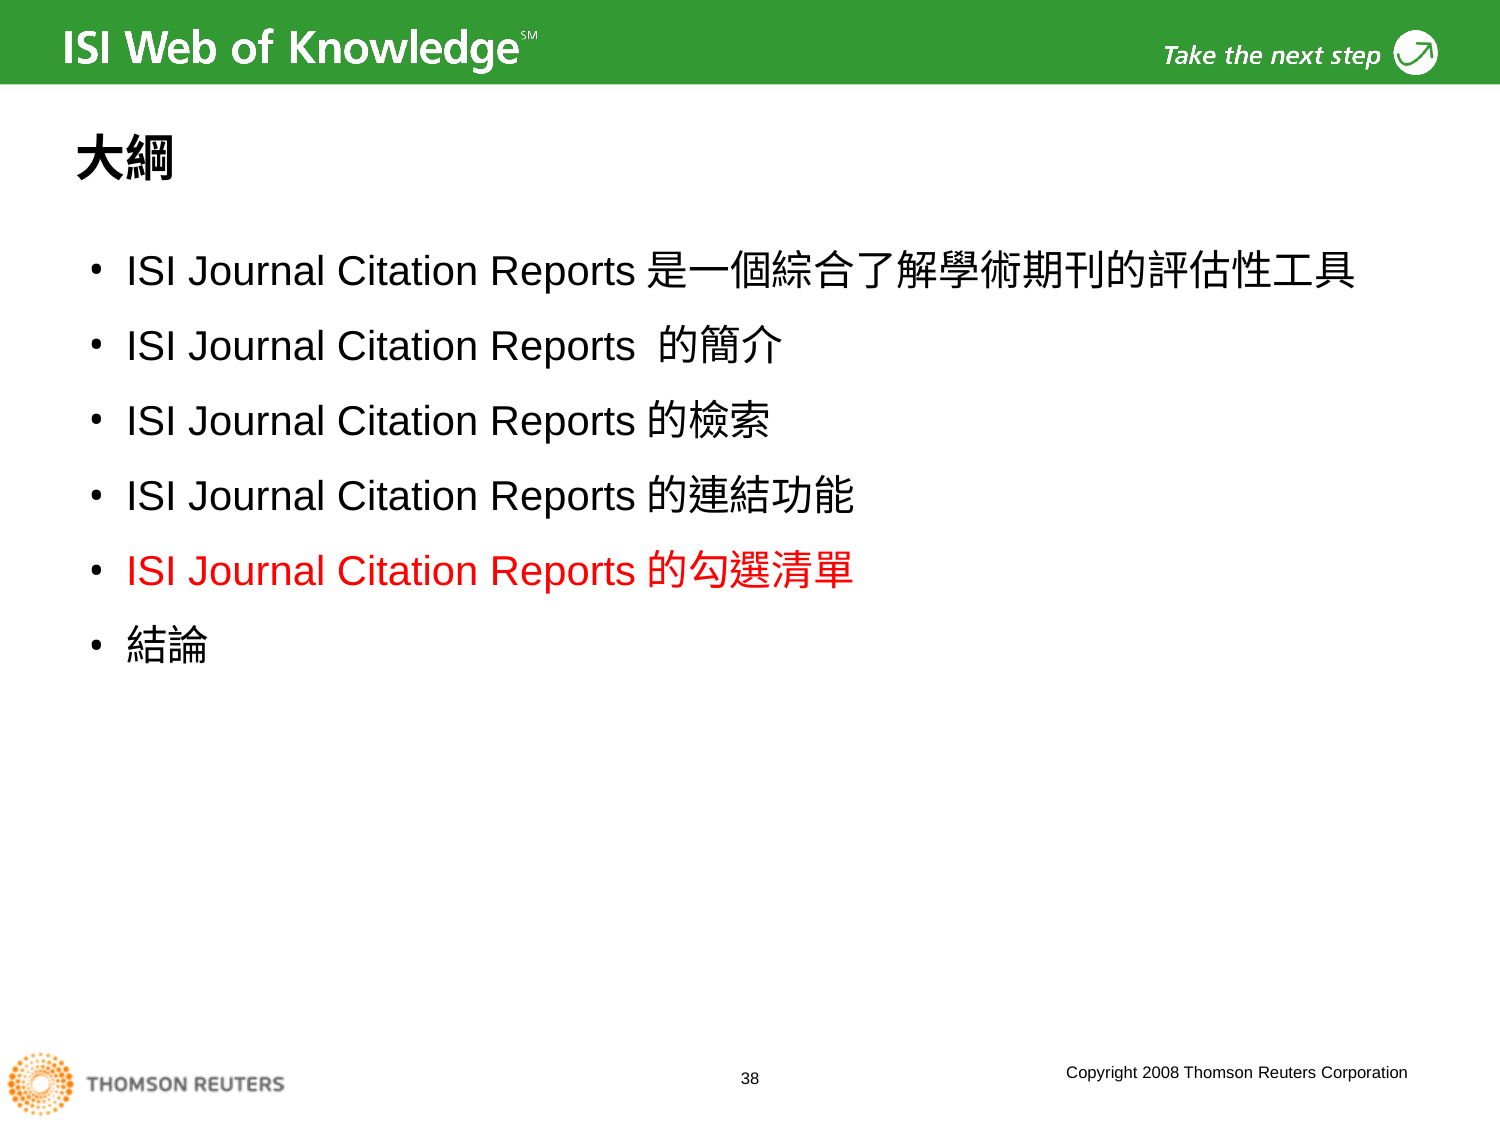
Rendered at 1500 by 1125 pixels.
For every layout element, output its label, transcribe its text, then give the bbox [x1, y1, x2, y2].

list ISI Journal Citation Reports是一個綜合了解學術期刊的評估性工具 ISI Journal Citation Reports 的簡介 ISI Journal Citation Reports的檢索 ISI Journal Citation Reports的連結功能 ISI Journal Citation Reports的勾選清單 結論 [88, 243, 1424, 1012]
title 大綱 [75, 111, 1426, 187]
